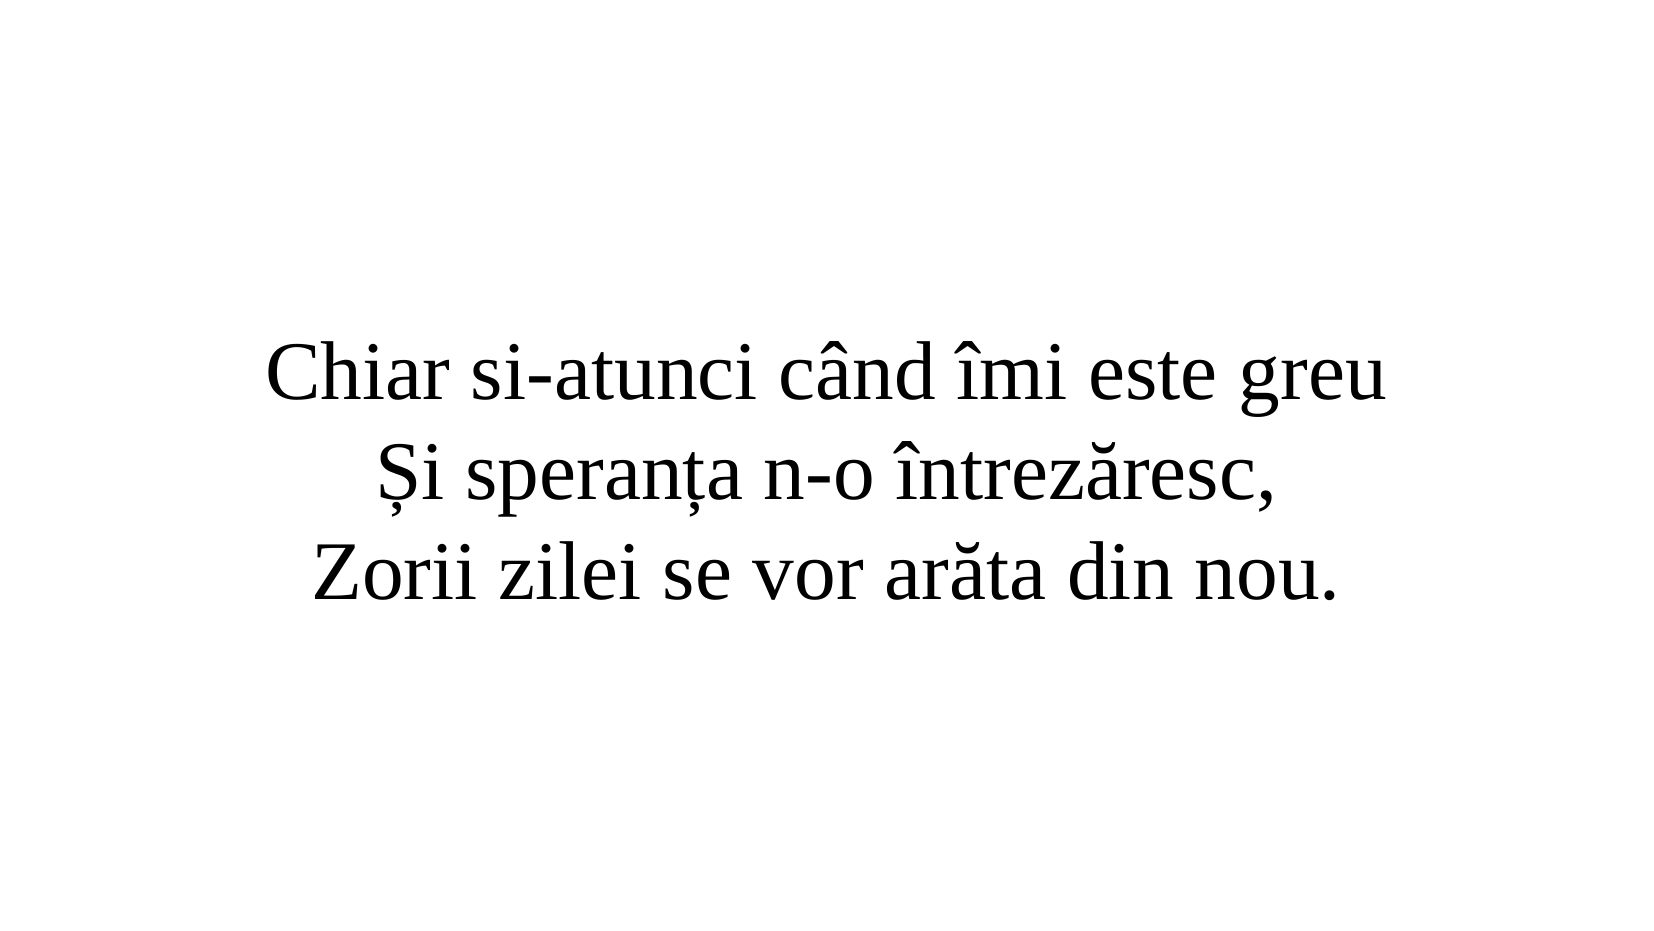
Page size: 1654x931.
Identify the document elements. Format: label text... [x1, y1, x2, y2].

subtitle Chiar si-atunci când îmi este greu Și speranța n-o întrezăresc, Zorii zilei se vor arăta din nou. [0, 308, 1654, 583]
